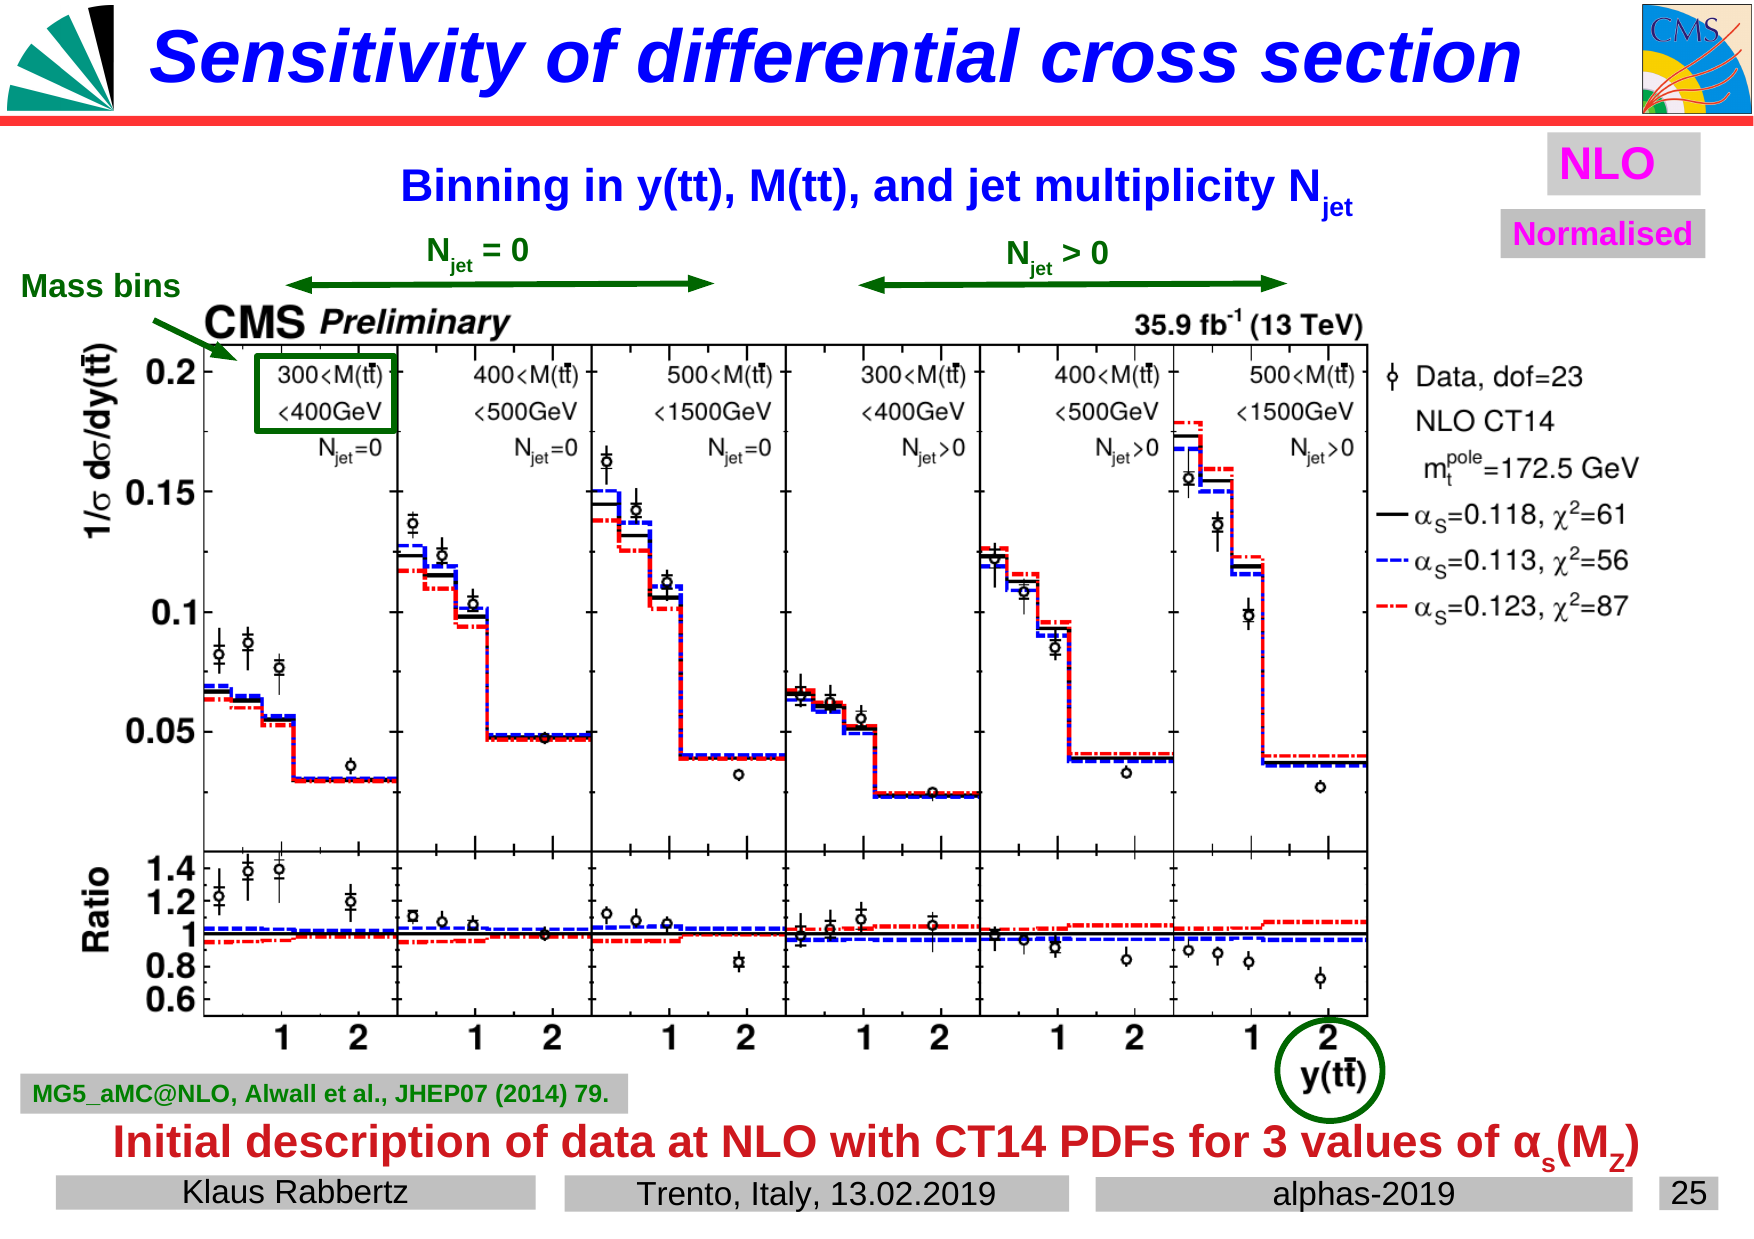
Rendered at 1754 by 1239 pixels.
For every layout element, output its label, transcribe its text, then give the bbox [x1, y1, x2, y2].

text_box NLO [1547, 132, 1701, 196]
title Sensitivity of differential cross section [129, 0, 1545, 114]
text_box Mass bins [8, 261, 194, 311]
text_box Njet > 0 [994, 228, 1122, 286]
text_box MG5_aMC@NLO, Alwall et al., JHEP07 (2014) 79. [20, 1073, 629, 1114]
text_box Normalised [1500, 209, 1706, 259]
picture [1642, 4, 1752, 114]
text_box Initial description of data at NLO with CT14 PDFs for 3 values of αs(MZ) [100, 1110, 1653, 1185]
text_box Njet = 0 [414, 225, 542, 283]
picture [7, 5, 114, 112]
picture [64, 289, 1654, 1101]
text_box Binning in y(tt), M(tt), and jet multiplicity Njet [388, 153, 1365, 228]
picture [1281, 1023, 1379, 1101]
